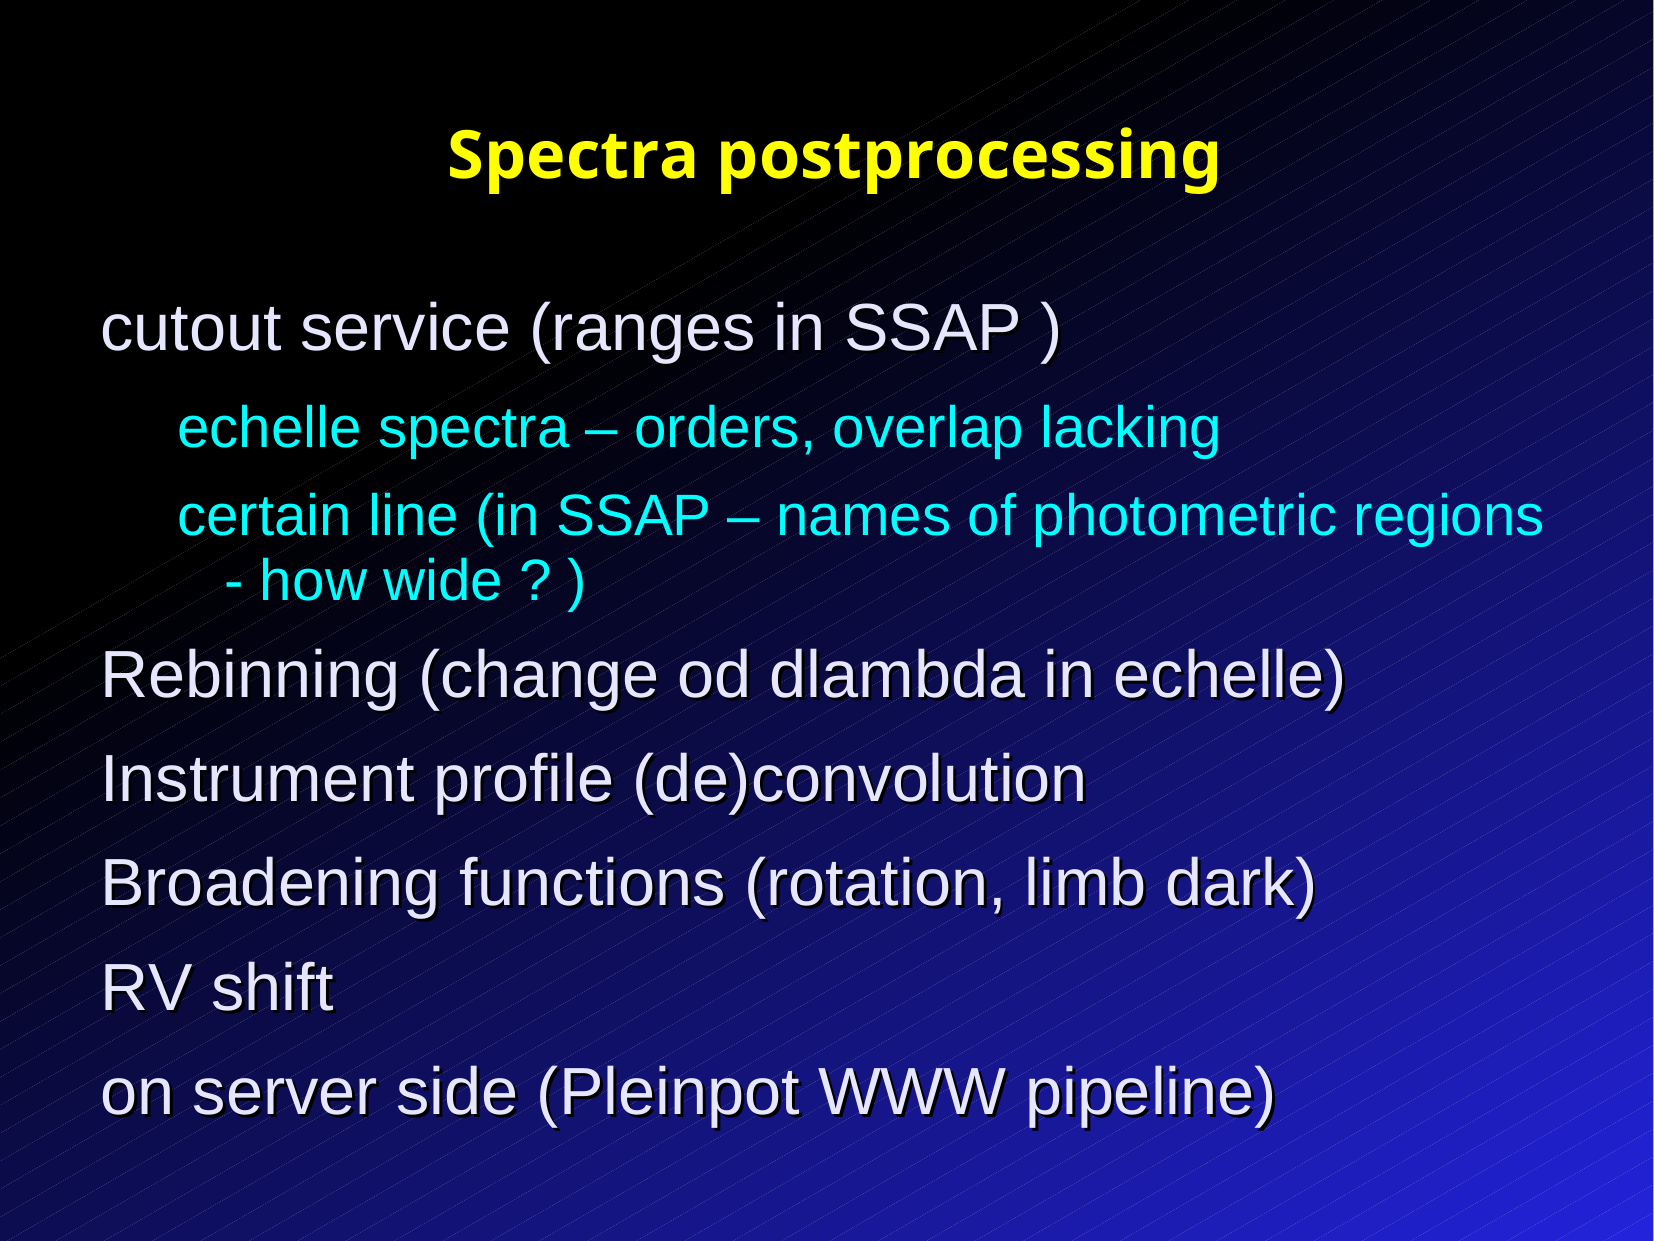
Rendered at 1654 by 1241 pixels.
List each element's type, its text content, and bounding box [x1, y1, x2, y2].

title Spectra postprocessing [82, 49, 1571, 257]
list cutout service (ranges in SSAP ) echelle spectra – orders, overlap lacking certain line (in SSAP – names of photometric regions - how wide ? ) Rebinning (change od dlambda in echelle) Instrument profile (de)convolution Broadening functions (rotation, limb dark) RV shift on server side (Pleinpot WWW pipeline) [82, 290, 1571, 1156]
